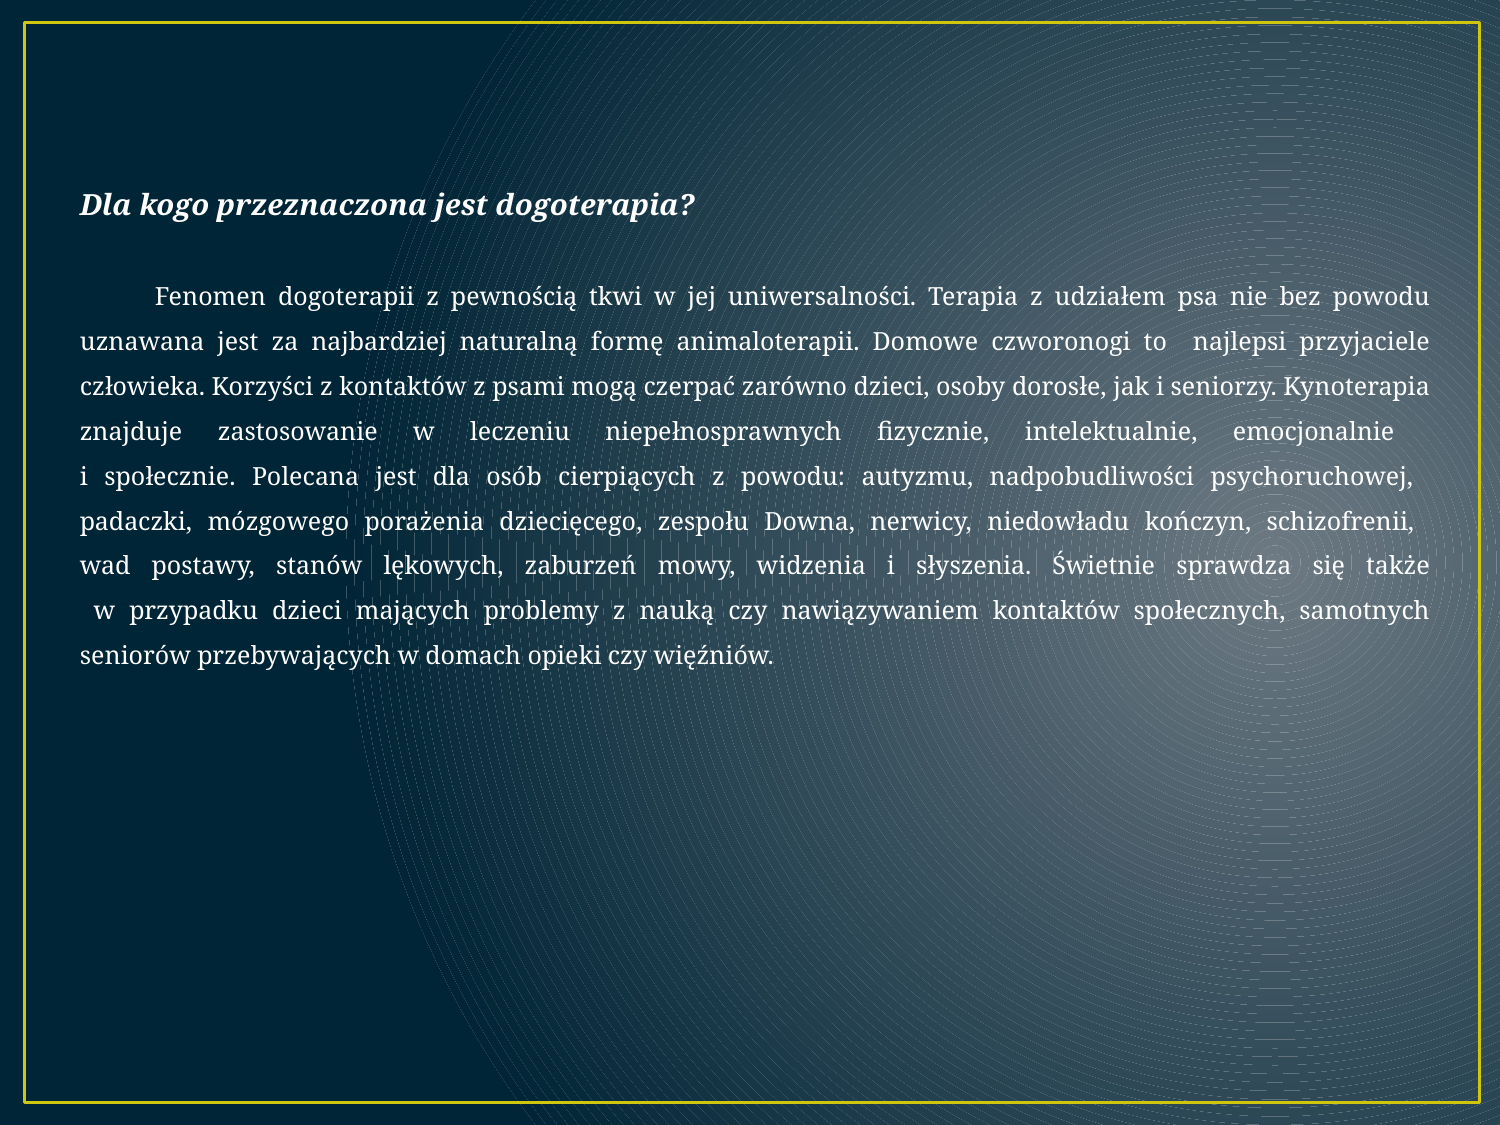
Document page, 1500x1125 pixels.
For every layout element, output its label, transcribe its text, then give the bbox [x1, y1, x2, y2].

text_box Dla kogo przeznaczona jest dogoterapia? Fenomen dogoterapii z pewnością tkwi w jej uniwersalności. Terapia z udziałem psa nie bez powodu uznawana jest za najbardziej naturalną formę animaloterapii. Domowe czworonogi to najlepsi przyjaciele człowieka. Korzyści z kontaktów z psami mogą czerpać zarówno dzieci, osoby dorosłe, jak i seniorzy. Kynoterapia znajduje zastosowanie w leczeniu niepełnosprawnych fizycznie, intelektualnie, emocjonalnie i społecznie. Polecana jest dla osób cierpiących z powodu: autyzmu, nadpobudliwości psychoruchowej, padaczki, mózgowego porażenia dziecięcego, zespołu Downa, nerwicy, niedowładu kończyn, schizofrenii, wad postawy, stanów lękowych, zaburzeń mowy, widzenia i słyszenia. Świetnie sprawdza się także w przypadku dzieci mających problemy z nauką czy nawiązywaniem kontaktów społecznych, samotnych seniorów przebywających w domach opieki czy więźniów. [65, 161, 1447, 677]
